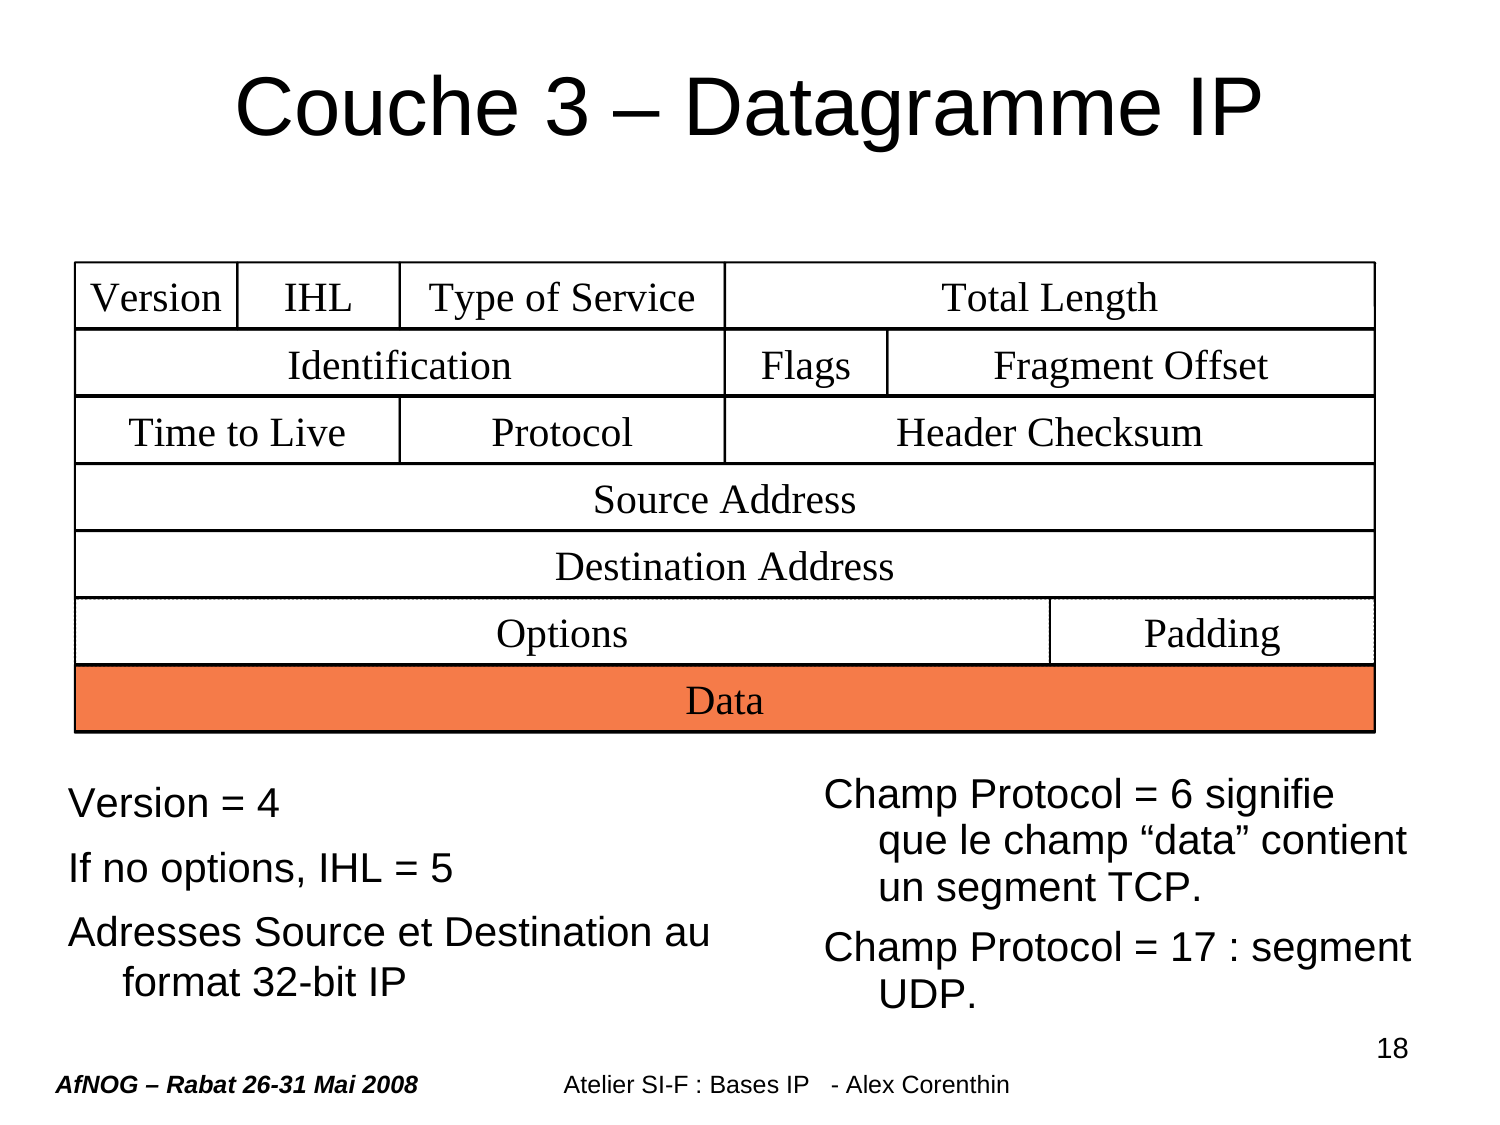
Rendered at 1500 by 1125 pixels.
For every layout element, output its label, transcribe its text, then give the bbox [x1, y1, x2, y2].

text_box Header Checksum [725, 396, 1375, 462]
list Champ Protocol = 6 signifie que le champ “data” contient un segment TCP. Champ Protocol = 17 : segment UDP. [808, 763, 1431, 1043]
text_box Padding [1050, 598, 1375, 664]
text_box Fragment Offset [889, 329, 1375, 395]
text_box Protocol [399, 396, 723, 462]
text_box Identification [75, 329, 723, 395]
text_box Total Length [725, 262, 1375, 328]
text_box Version [74, 262, 238, 328]
text_box Destination Address [74, 531, 1375, 597]
text_box Data [74, 665, 1375, 732]
text_box Version = 4 If no options, IHL = 5 Adresses Source et Destination au format 32-bit IP [53, 768, 821, 1012]
text_box Type of Service [399, 262, 723, 328]
text_box Time to Live [74, 396, 398, 462]
text_box IHL [239, 262, 398, 328]
text_box Source Address [74, 464, 1375, 530]
title Couche 3 – Datagramme IP [74, 45, 1426, 161]
text_box Flags [724, 329, 888, 395]
text_box Options [75, 598, 1050, 664]
